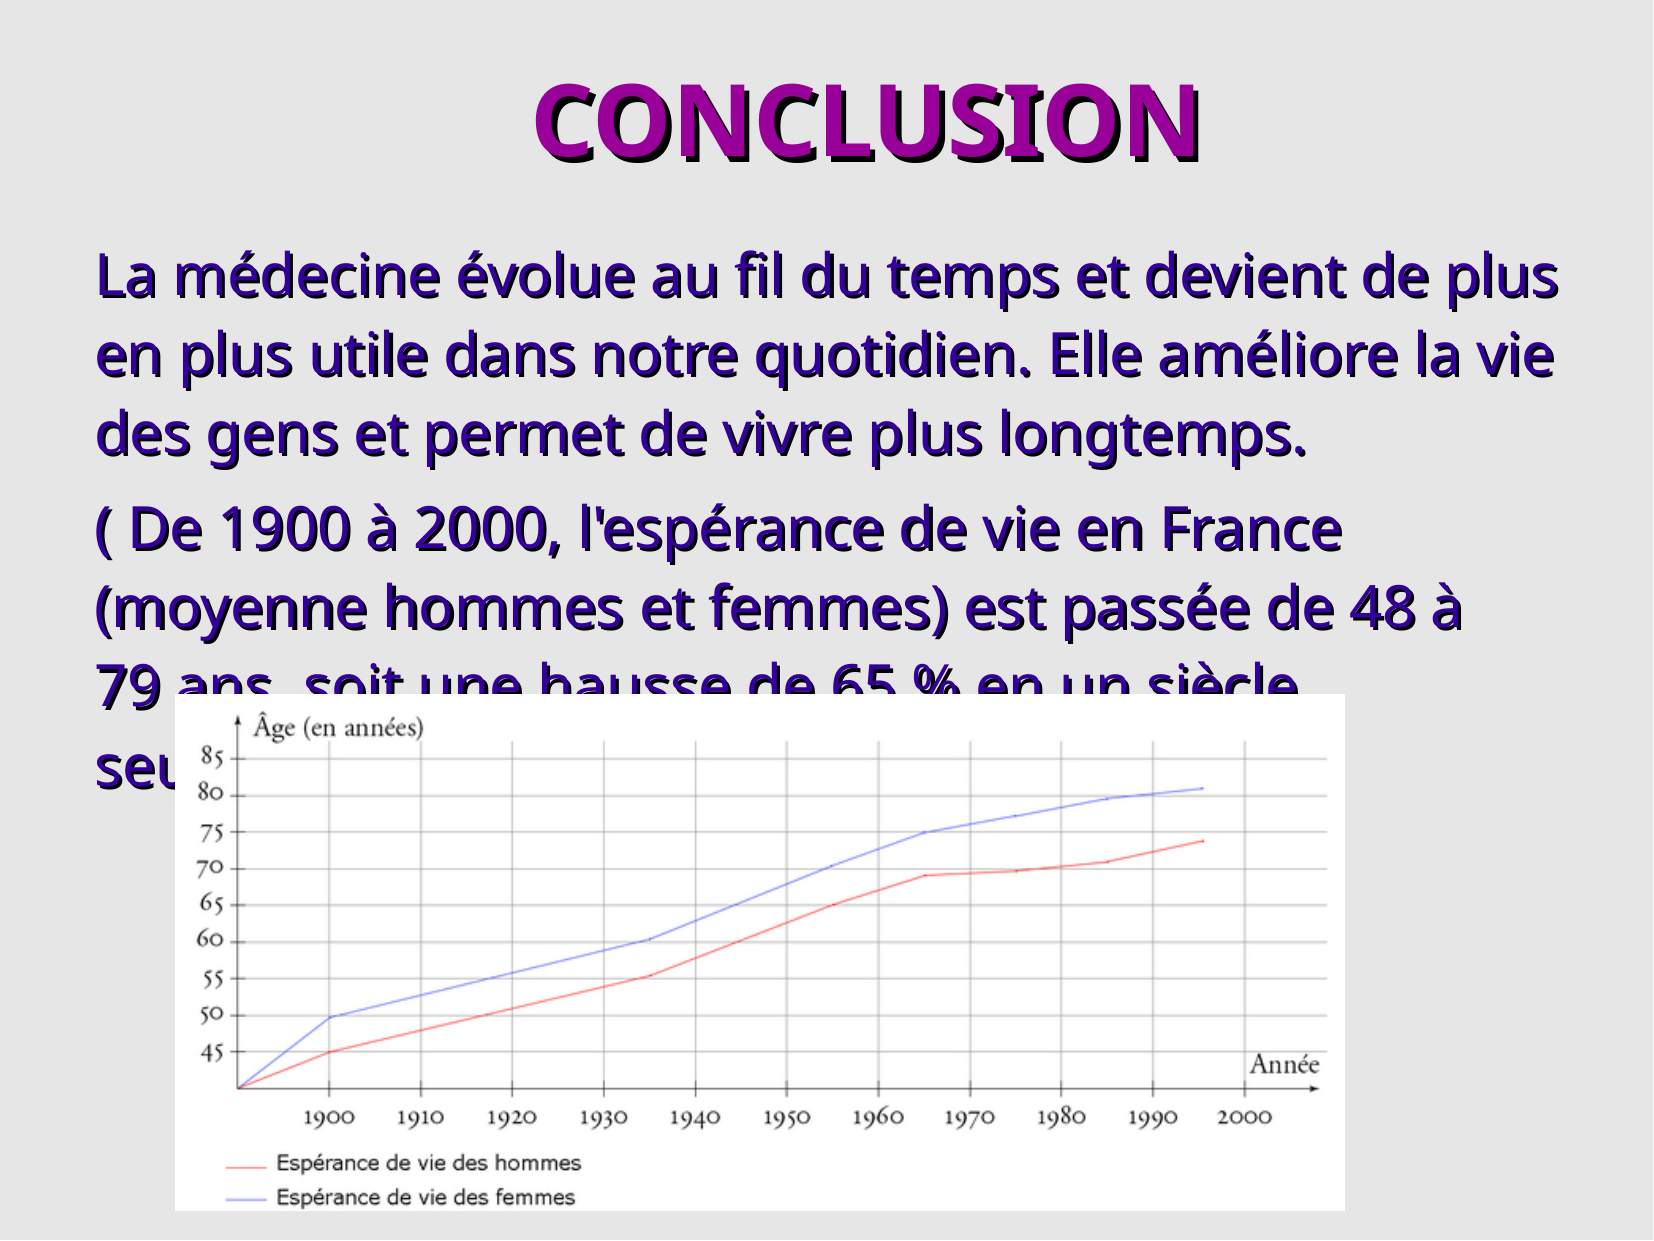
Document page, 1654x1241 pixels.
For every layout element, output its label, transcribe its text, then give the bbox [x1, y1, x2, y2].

text_box ( De 1900 à 2000, l'espérance de vie en France (moyenne hommes et femmes) est passée de 48 à 79 ans, soit une hausse de 65 % en un siècle seulement. ) [79, 478, 1553, 704]
text_box La médecine évolue au fil du temps et devient de plus en plus utile dans notre quotidien. Elle améliore la vie des gens et permet de vivre plus longtemps. [79, 225, 1603, 684]
picture [175, 694, 1345, 1211]
text_box CONCLUSION [133, 42, 1600, 220]
